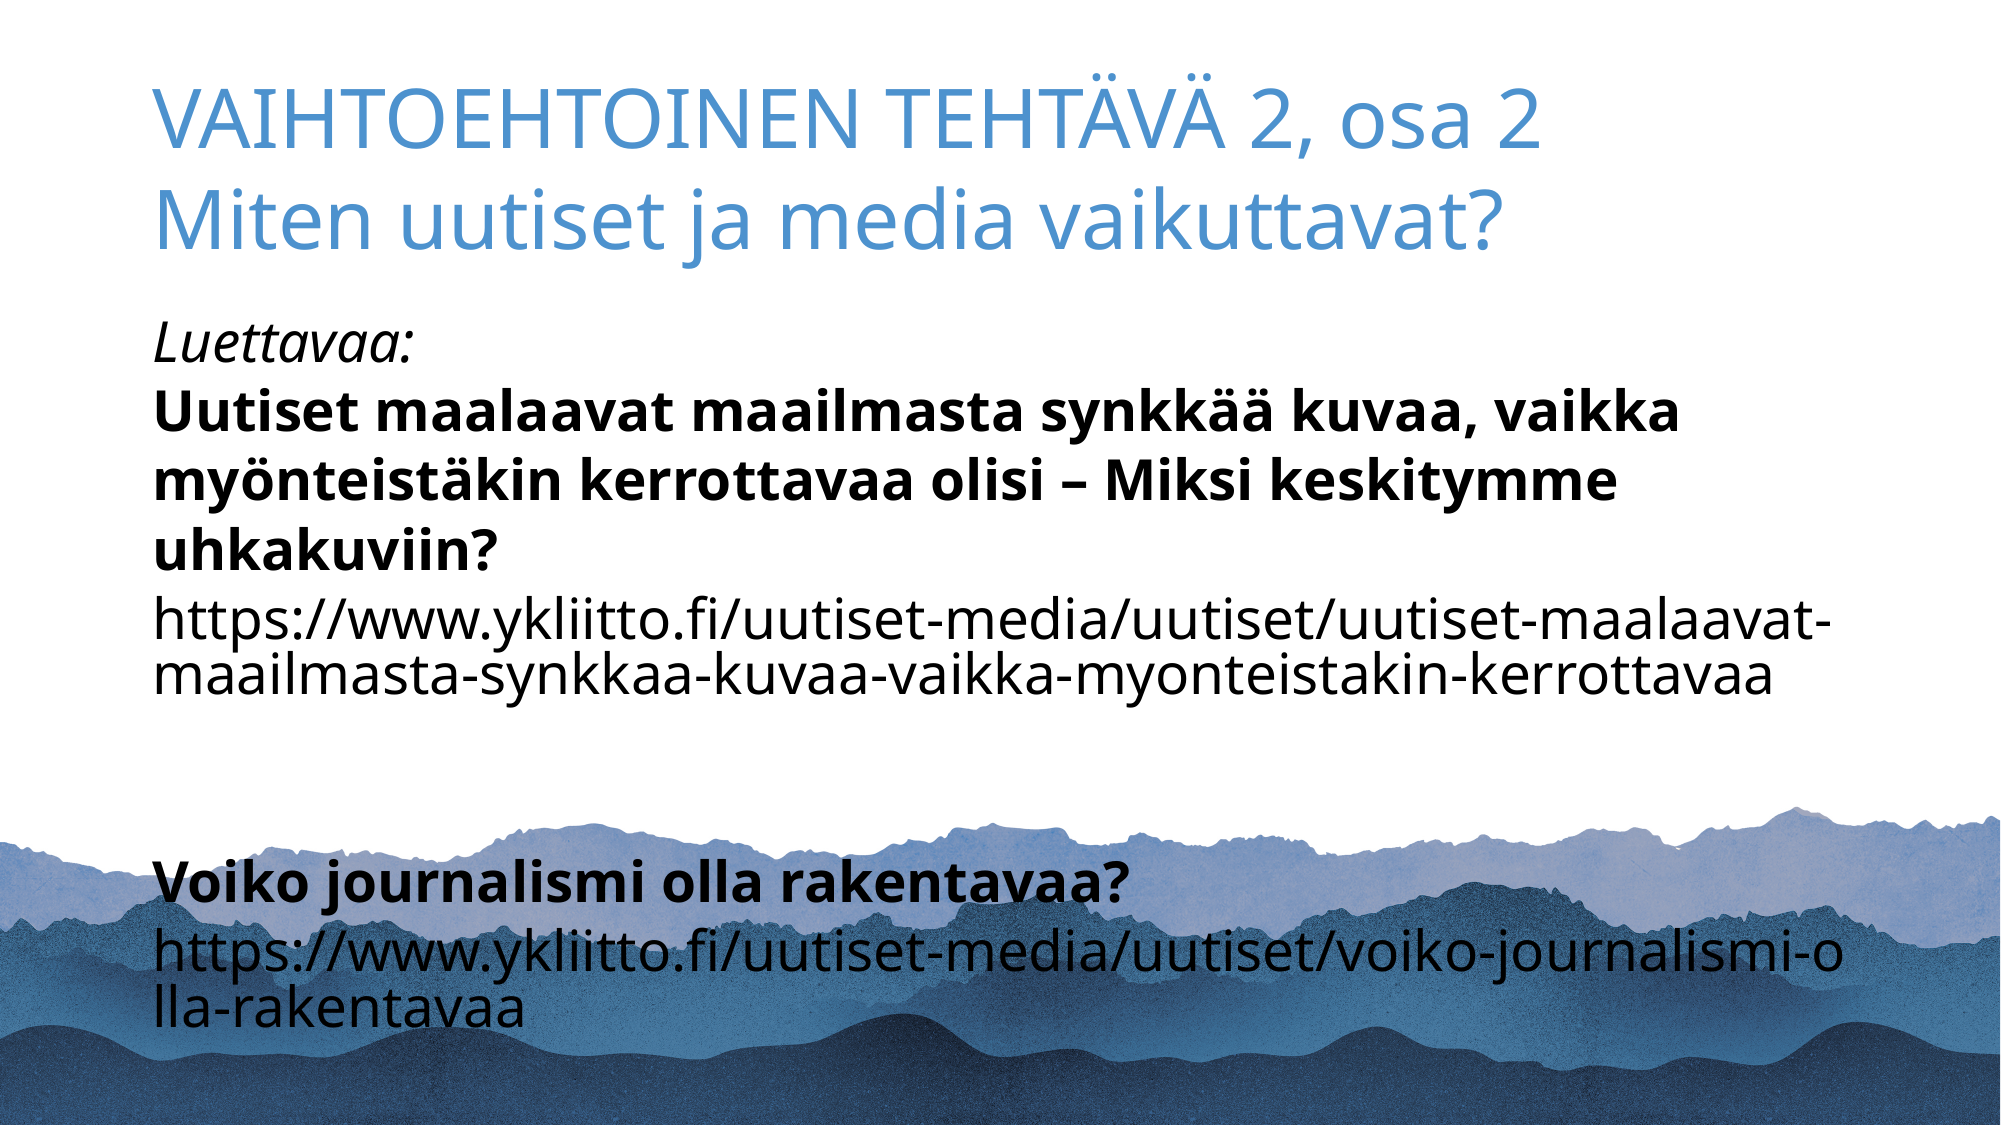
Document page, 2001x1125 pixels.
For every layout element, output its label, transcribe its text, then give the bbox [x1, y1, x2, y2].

list Luettavaa: Uutiset maalaavat maailmasta synkkää kuvaa, vaikka myönteistäkin kerrottavaa olisi – Miksi keskitymme uhkakuviin? https://www.ykliitto.fi/uutiset-media/uutiset/uutiset-maalaavat-maailmasta-synkkaa-kuvaa-vaikka-myonteistakin-kerrottavaa Voiko journalismi olla rakentavaa? https://www.ykliitto.fi/uutiset-media/uutiset/voiko-journalismi-olla-rakentavaa [137, 299, 1863, 1014]
title VAIHTOEHTOINEN TEHTÄVÄ 2, osa 2 Miten uutiset ja media vaikuttavat? [137, 59, 1863, 278]
